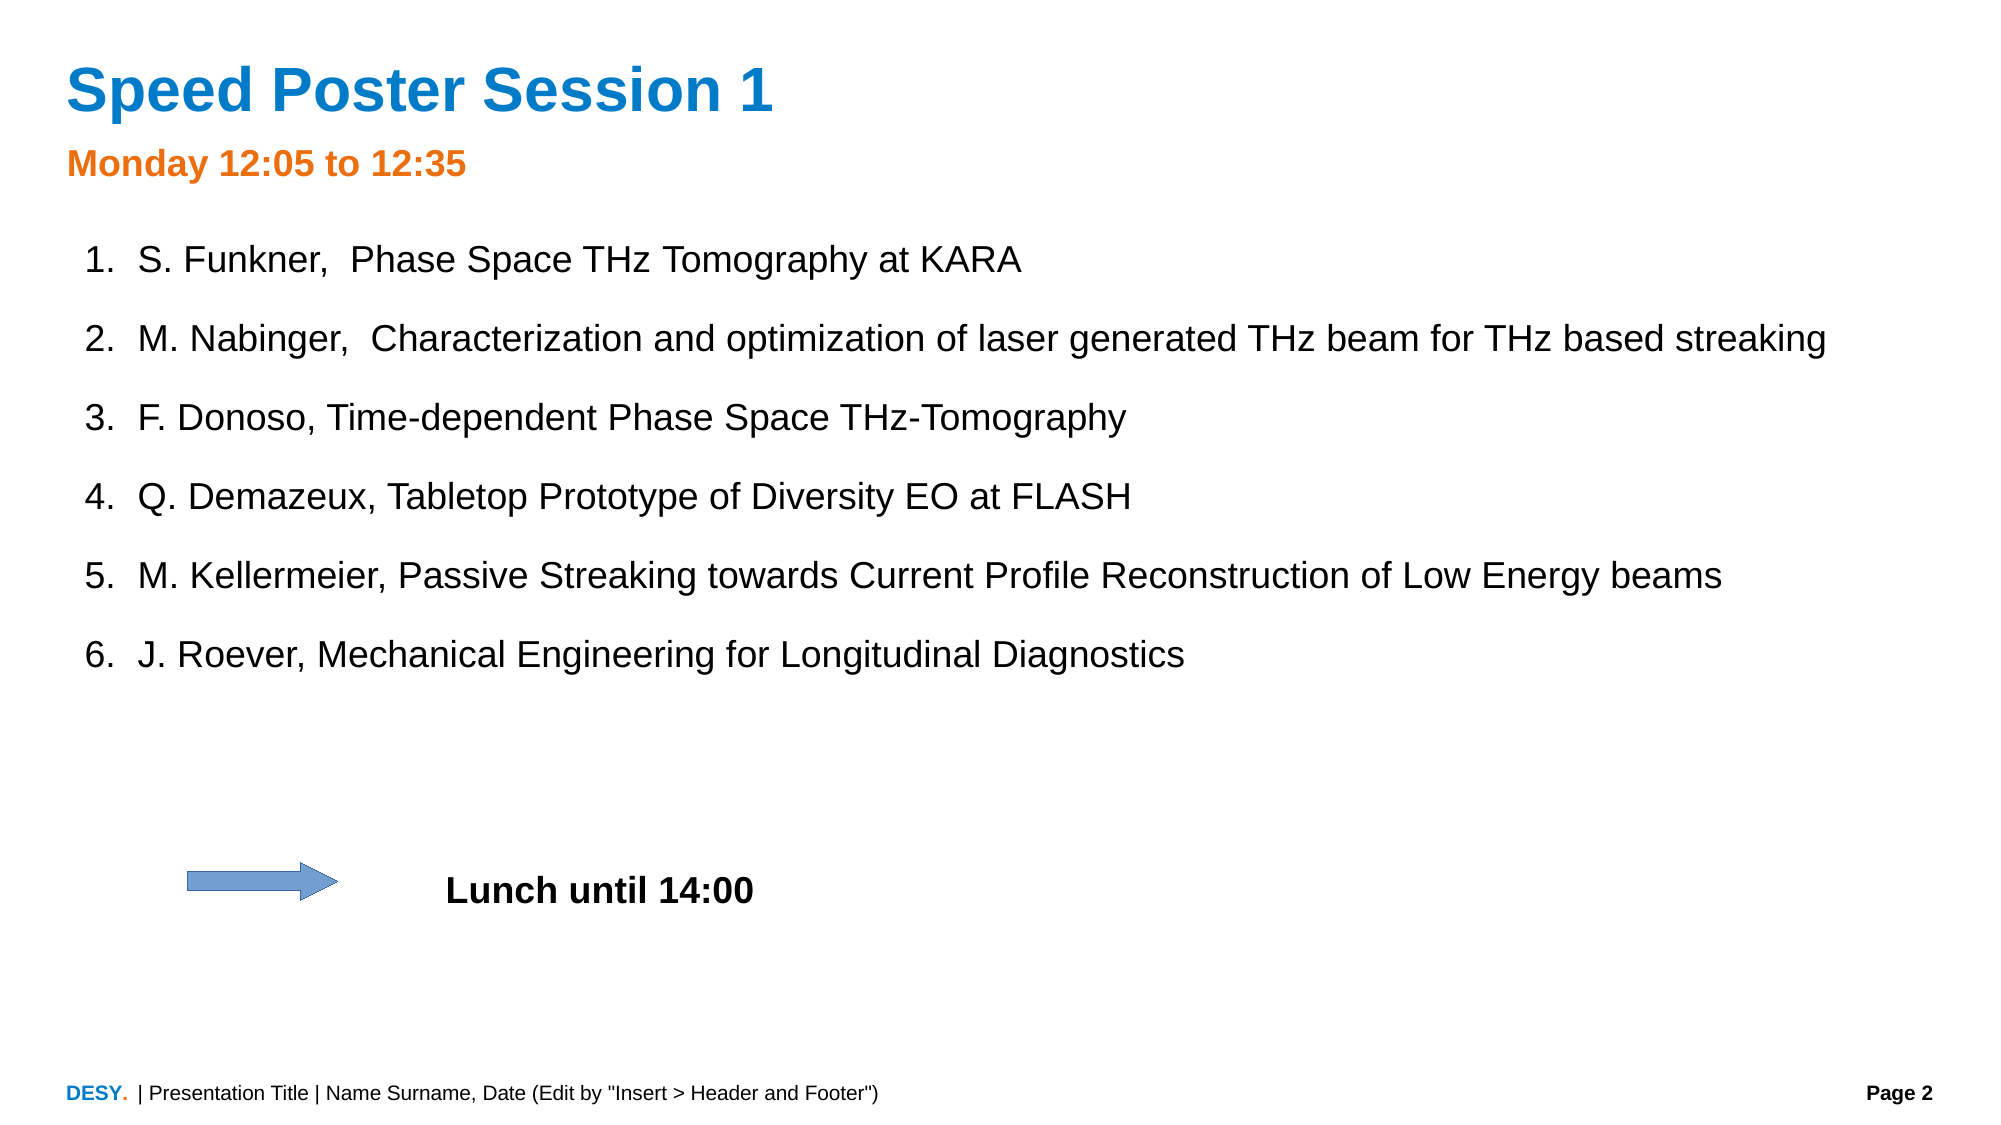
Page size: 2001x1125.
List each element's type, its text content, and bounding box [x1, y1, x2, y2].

title Speed Poster Session 1 [66, 57, 1933, 132]
list Monday 12:05 to 12:35 [66, 134, 1933, 197]
list S. Funkner, Phase Space THz Tomography at KARA M. Nabinger, Characterization and optimization of laser generated THz beam for THz based streaking F. Donoso, Time-dependent Phase Space THz-Tomography Q. Demazeux, Tabletop Prototype of Diversity EO at FLASH M. Kellermeier, Passive Streaking towards Current Profile Reconstruction of Low Energy beams J. Roever, Mechanical Engineering for Longitudinal Diagnostics [66, 230, 1876, 863]
text_box [187, 862, 338, 901]
text_box Lunch until 14:00 [375, 862, 826, 938]
